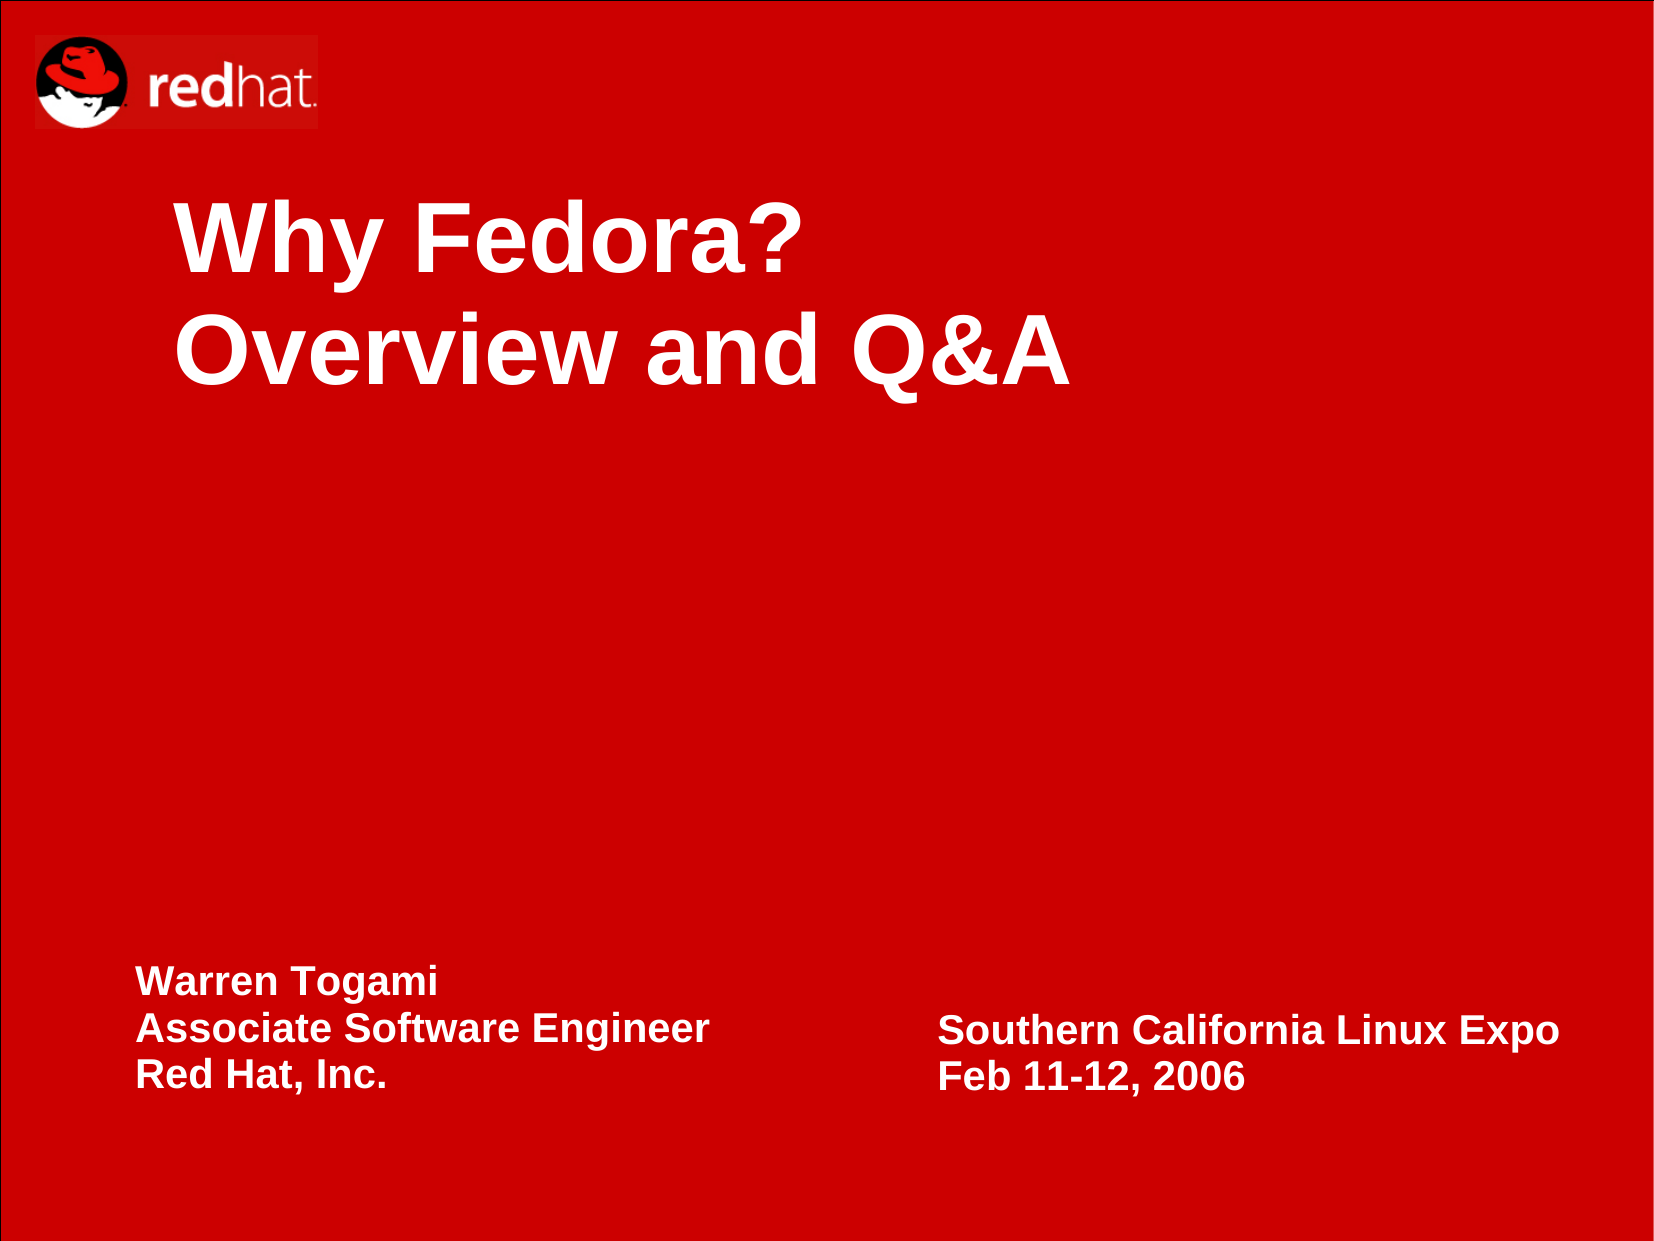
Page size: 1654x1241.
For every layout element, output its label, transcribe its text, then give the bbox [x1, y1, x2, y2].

text_box Southern California Linux Expo Feb 11-12, 2006 [937, 913, 1561, 1188]
text_box Warren Togami Associate Software Engineer Red Hat, Inc. [135, 864, 711, 1241]
text_box Why Fedora? Overview and Q&A [173, 182, 1074, 550]
picture [35, 35, 318, 129]
